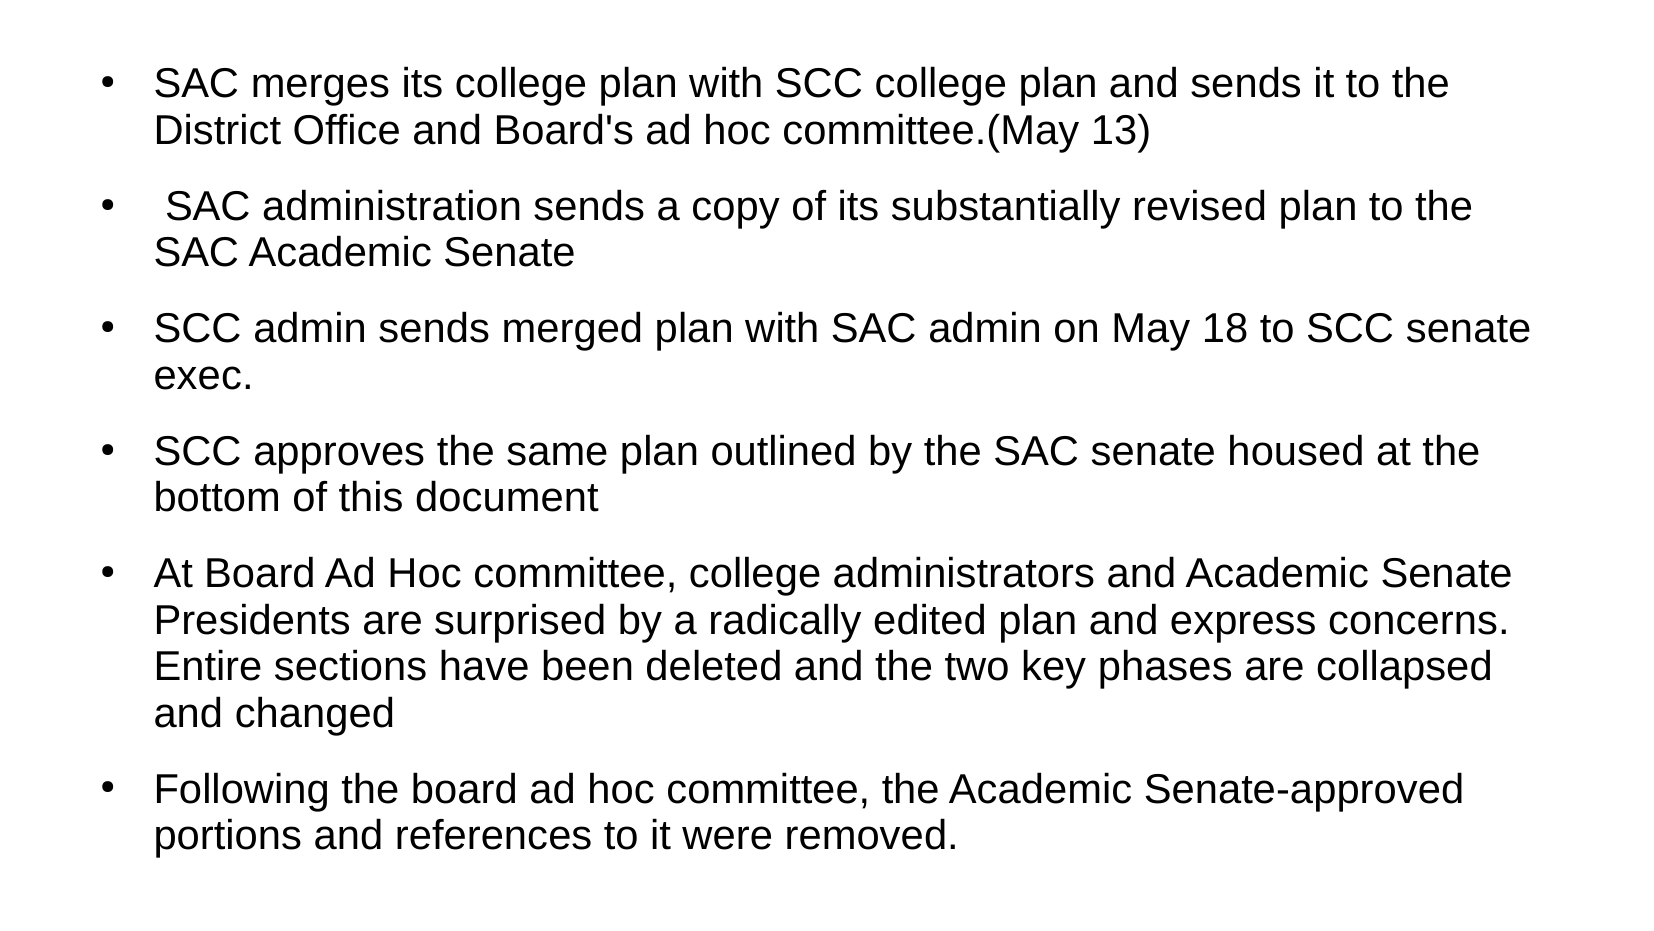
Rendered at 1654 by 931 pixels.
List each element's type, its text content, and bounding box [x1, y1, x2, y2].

list SAC merges its college plan with SCC college plan and sends it to the District Office and Board's ad hoc committee.(May 13) SAC administration sends a copy of its substantially revised plan to the SAC Academic Senate SCC admin sends merged plan with SAC admin on May 18 to SCC senate exec. SCC approves the same plan outlined by the SAC senate housed at the bottom of this document At Board Ad Hoc committee, college administrators and Academic Senate Presidents are surprised by a radically edited plan and express concerns. Entire sections have been deleted and the two key phases are collapsed and changed Following the board ad hoc committee, the Academic Senate-approved portions and references to it were removed. [82, 60, 1571, 871]
